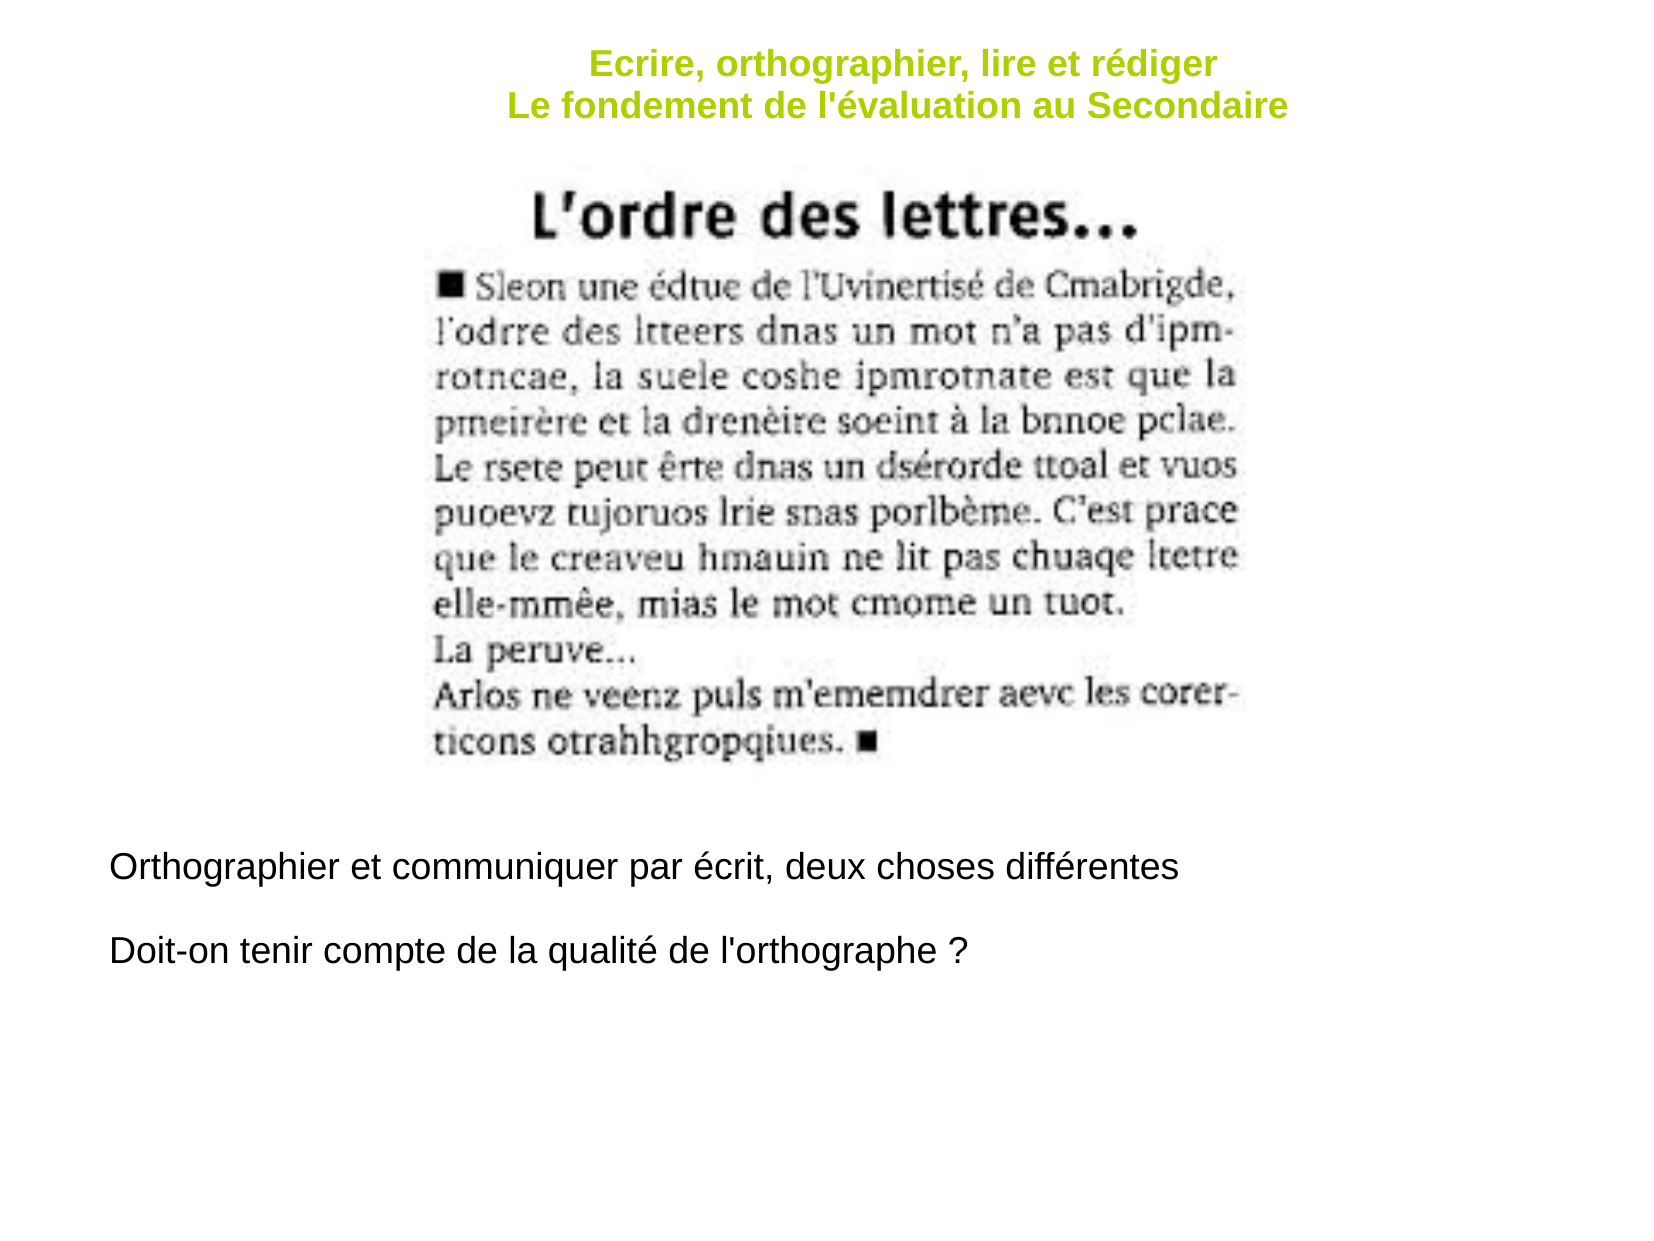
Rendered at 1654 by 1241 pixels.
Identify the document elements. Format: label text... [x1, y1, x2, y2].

text_box Orthographier et communiquer par écrit, deux choses différentes Doit-on tenir compte de la qualité de l'orthographe ? [94, 838, 1583, 980]
picture [372, 179, 1288, 807]
text_box Ecrire, orthographier, lire et rédiger Le fondement de l'évaluation au Secondaire [330, 35, 1477, 179]
